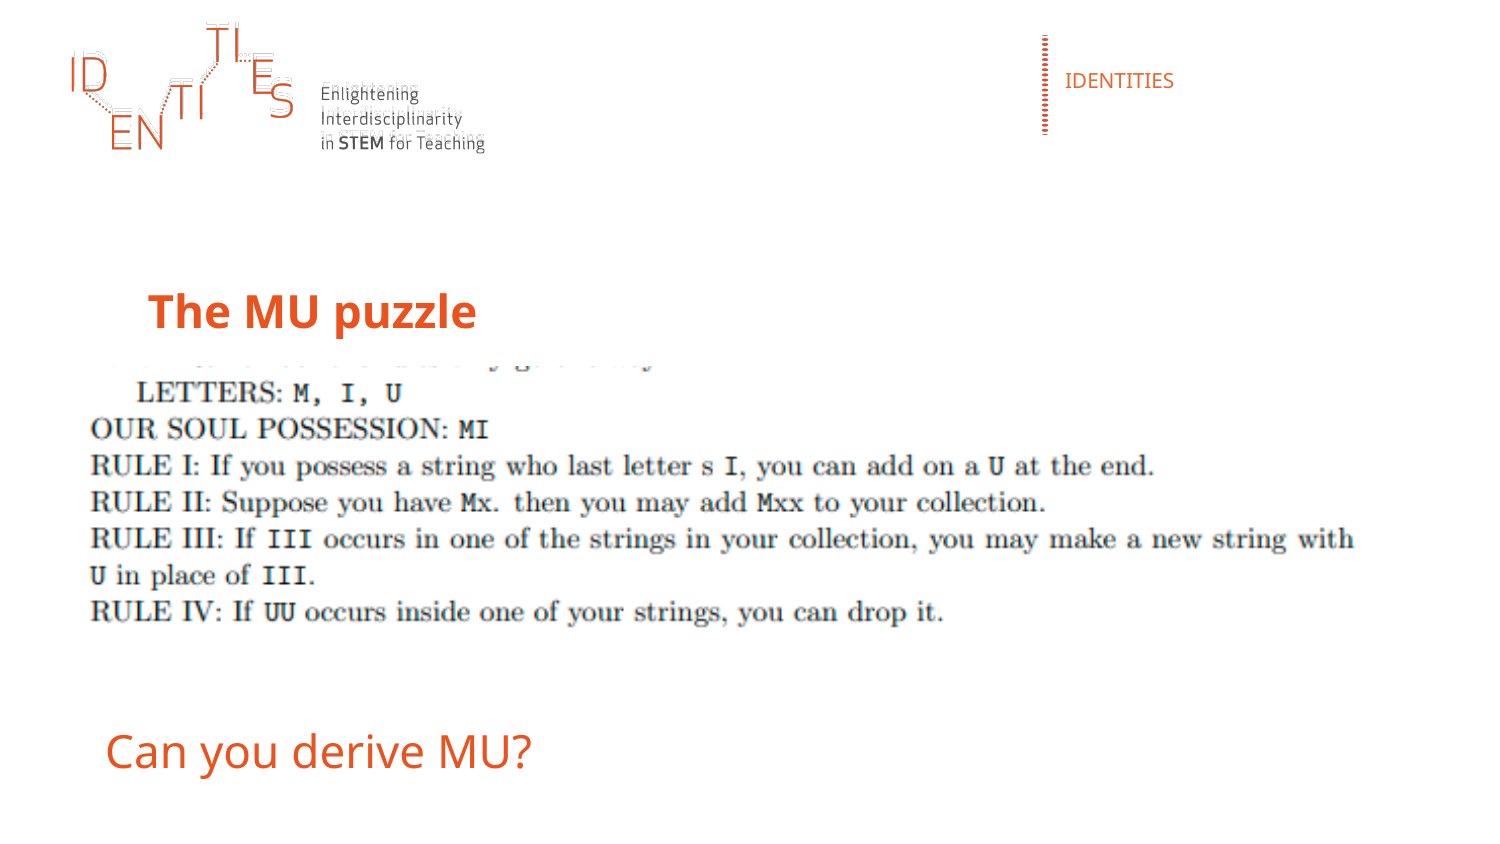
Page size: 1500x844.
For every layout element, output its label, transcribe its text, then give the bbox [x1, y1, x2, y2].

picture [71, 18, 485, 157]
picture [1042, 35, 1051, 135]
picture [61, 366, 1422, 661]
text_box IDENTITIES [1050, 60, 1472, 121]
text_box The MU puzzle Can you derive MU? [90, 268, 1468, 761]
